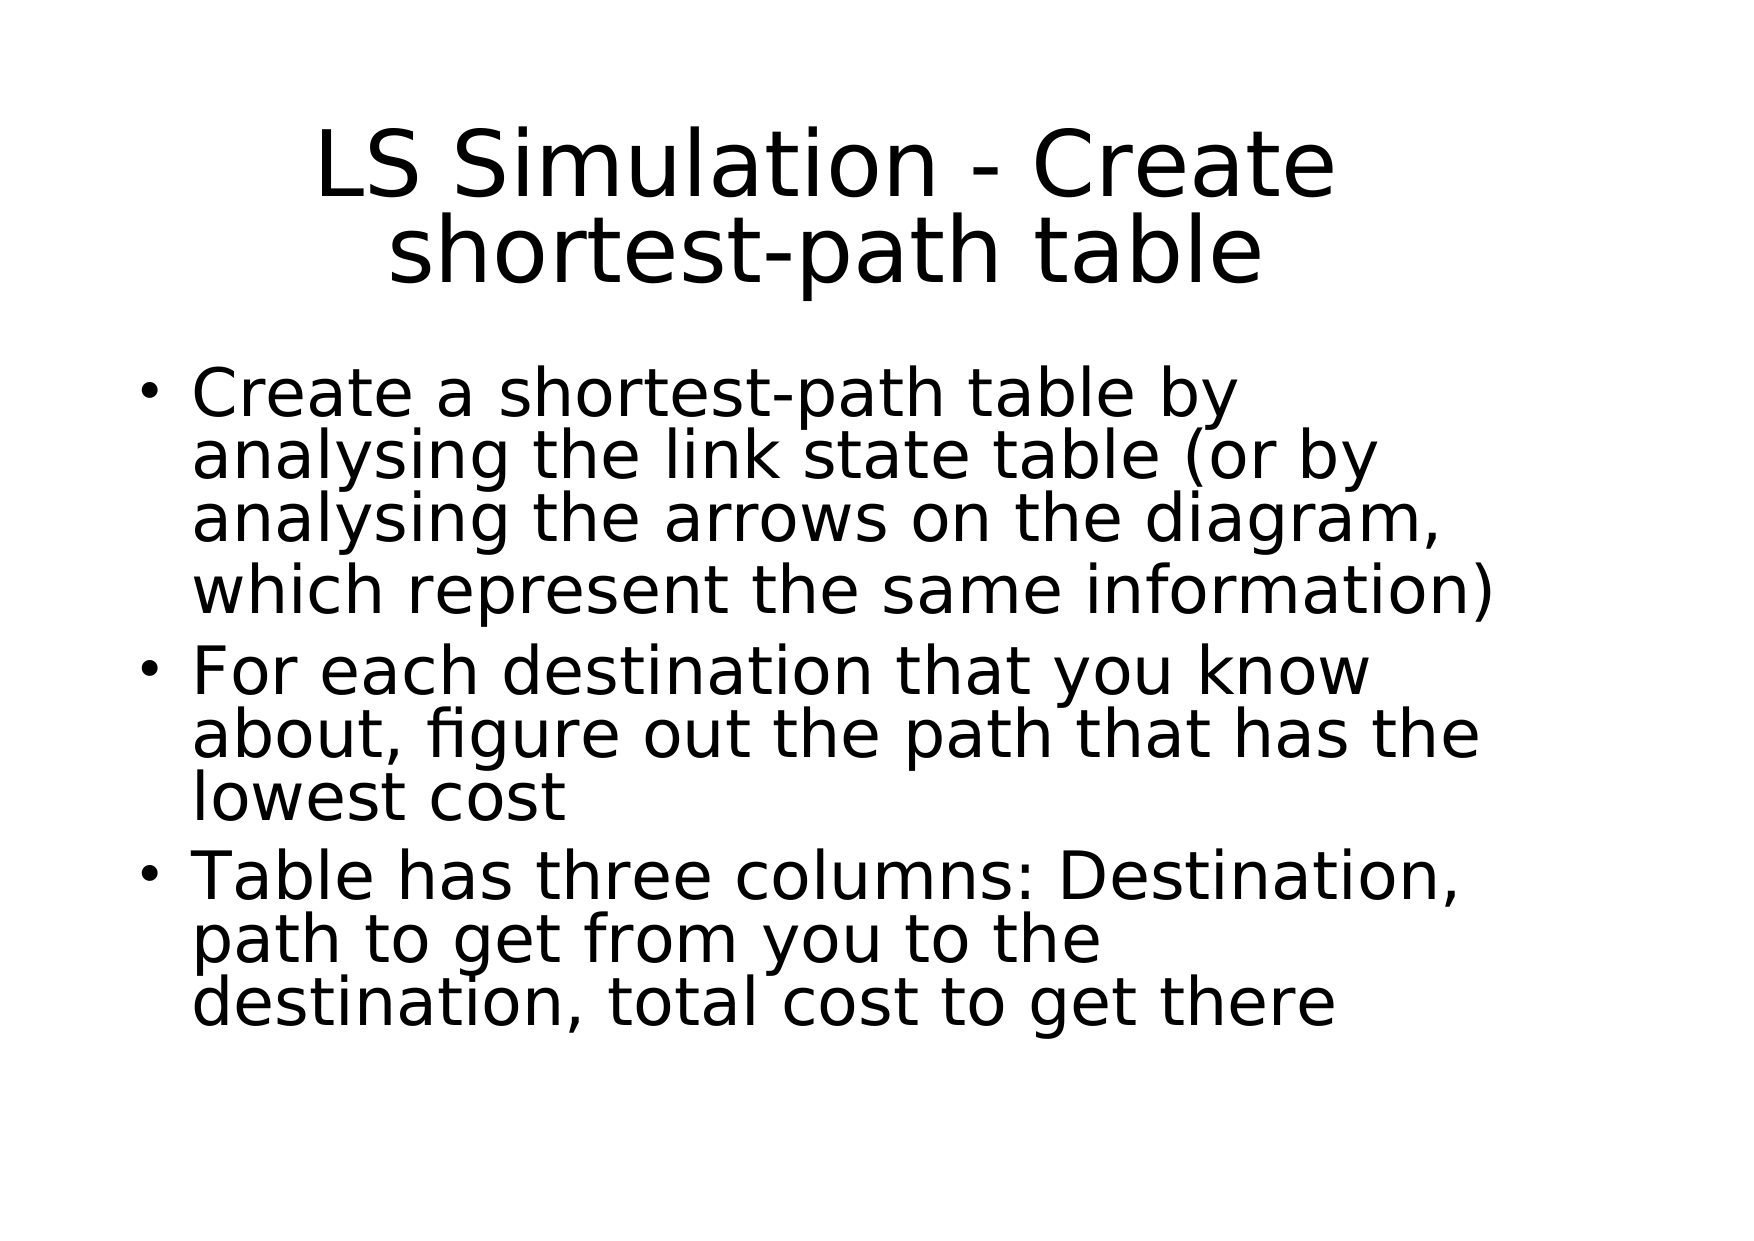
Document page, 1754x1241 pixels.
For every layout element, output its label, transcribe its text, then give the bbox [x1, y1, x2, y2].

list Create a shortest-path table by analysing the link state table (or by analysing the arrows on the diagram, which represent the same information)‏ For each destination that you know about, figure out the path that has the lowest cost Table has three columns: Destination, path to get from you to the destination, total cost to get there [123, 357, 1530, 1103]
title LS Simulation - Create shortest-path table [123, 90, 1530, 337]
